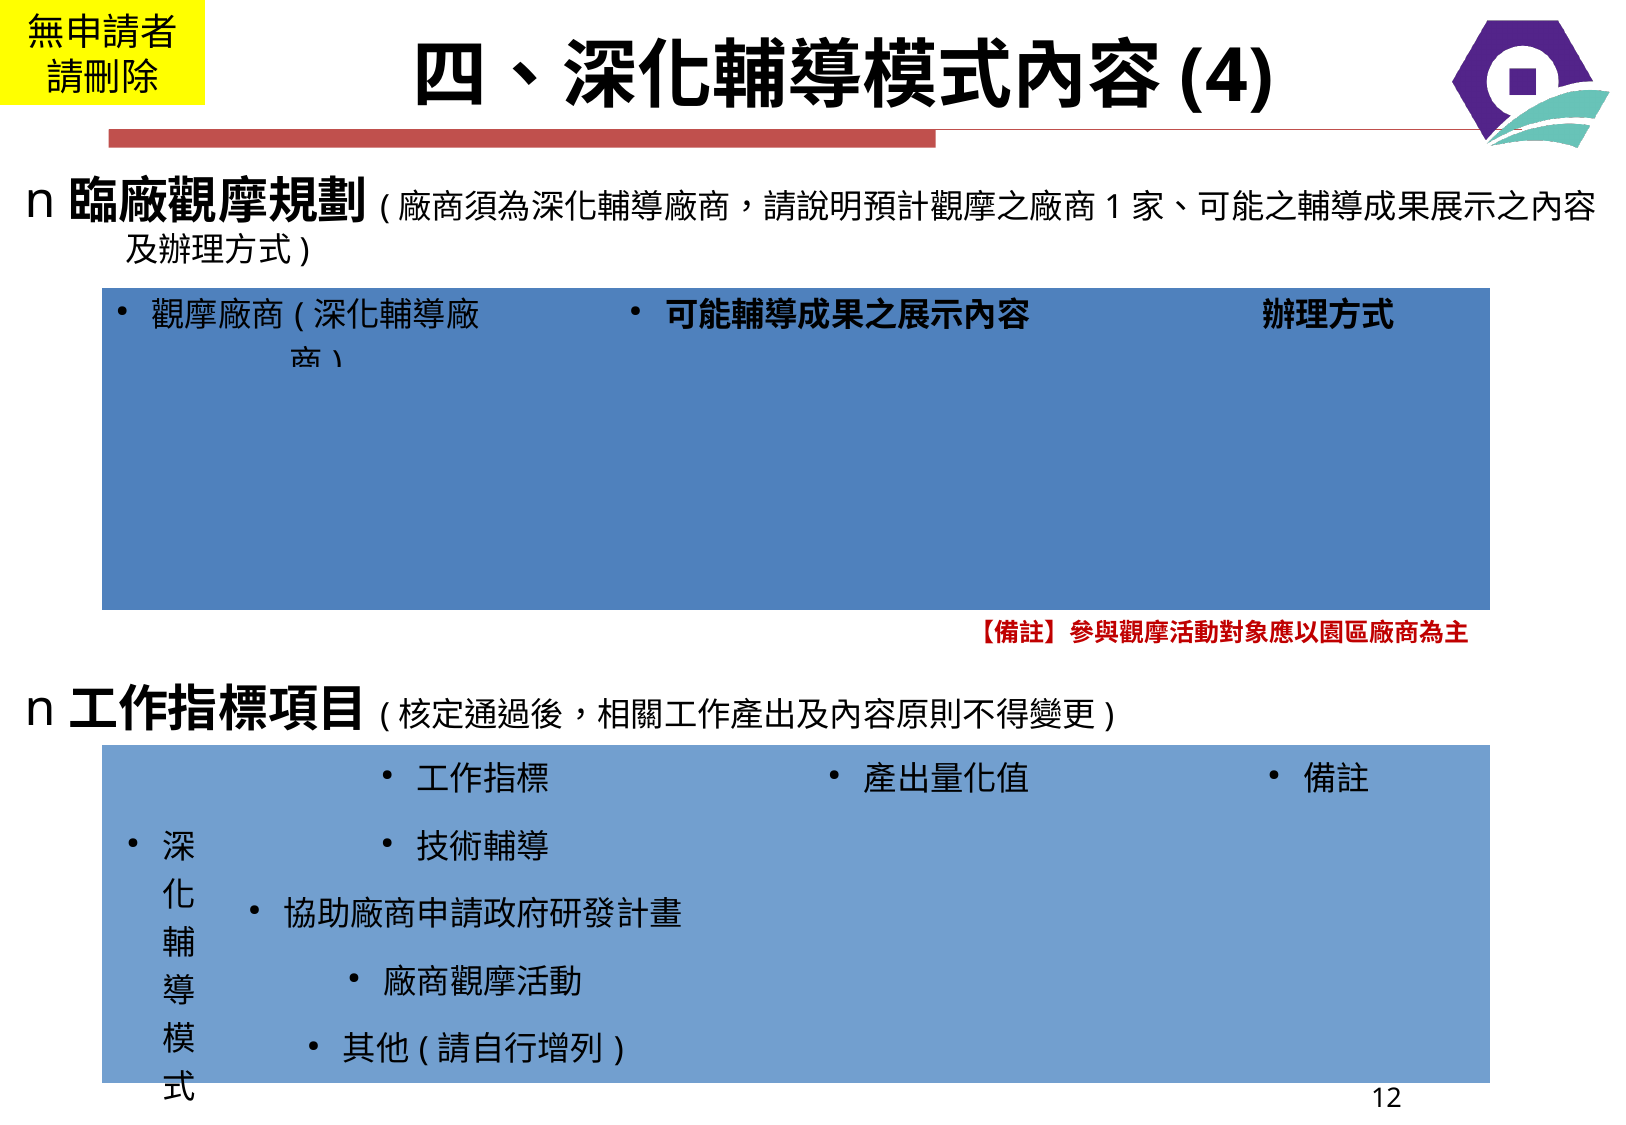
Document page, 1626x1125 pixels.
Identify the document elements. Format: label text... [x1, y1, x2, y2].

table_cell 深化輔導模式 [102, 812, 221, 1083]
table_header 可能輔導成果之展示內容 [494, 288, 1167, 367]
table_cell 其他(請自行增列) [221, 1015, 711, 1083]
text_box 無申請者請刪除 [0, 0, 205, 105]
table_cell [711, 947, 1148, 1015]
text_box 【備註】參與觀摩活動對象應以園區廠商為主 [954, 608, 1491, 655]
table_cell [1148, 1015, 1490, 1083]
table_cell [1148, 812, 1490, 880]
text_box 臨廠觀摩規劃(廠商須為深化輔導廠商，請說明預計觀摩之廠商1家、可能之輔導成果展示之內容及辦理方式) [10, 161, 1625, 276]
table_header 觀摩廠商(深化輔導廠商) [102, 288, 494, 367]
text_box 四、深化輔導模式內容(4) [0, 18, 1625, 125]
table_cell 廠商觀摩活動 [221, 947, 711, 1015]
text_box 工作指標項目(核定通過後，相關工作產出及內容原則不得變更) [10, 669, 1625, 744]
table_cell [494, 367, 1167, 610]
table_cell [1167, 367, 1490, 608]
table_cell [711, 812, 1148, 880]
table_cell [711, 1015, 1148, 1083]
table_cell 技術輔導 [221, 812, 711, 880]
table_cell [711, 880, 1148, 947]
table_cell [1148, 947, 1490, 1015]
table_header 辦理方式 [1167, 288, 1490, 367]
table_header 工作指標 [221, 745, 711, 812]
table_header 產出量化值 [711, 745, 1148, 812]
table_cell [1148, 880, 1490, 947]
table_cell 協助廠商申請政府研發計畫 [221, 880, 711, 947]
table_header [102, 745, 221, 812]
table_header 備註 [1148, 745, 1490, 812]
table_cell [102, 367, 494, 610]
